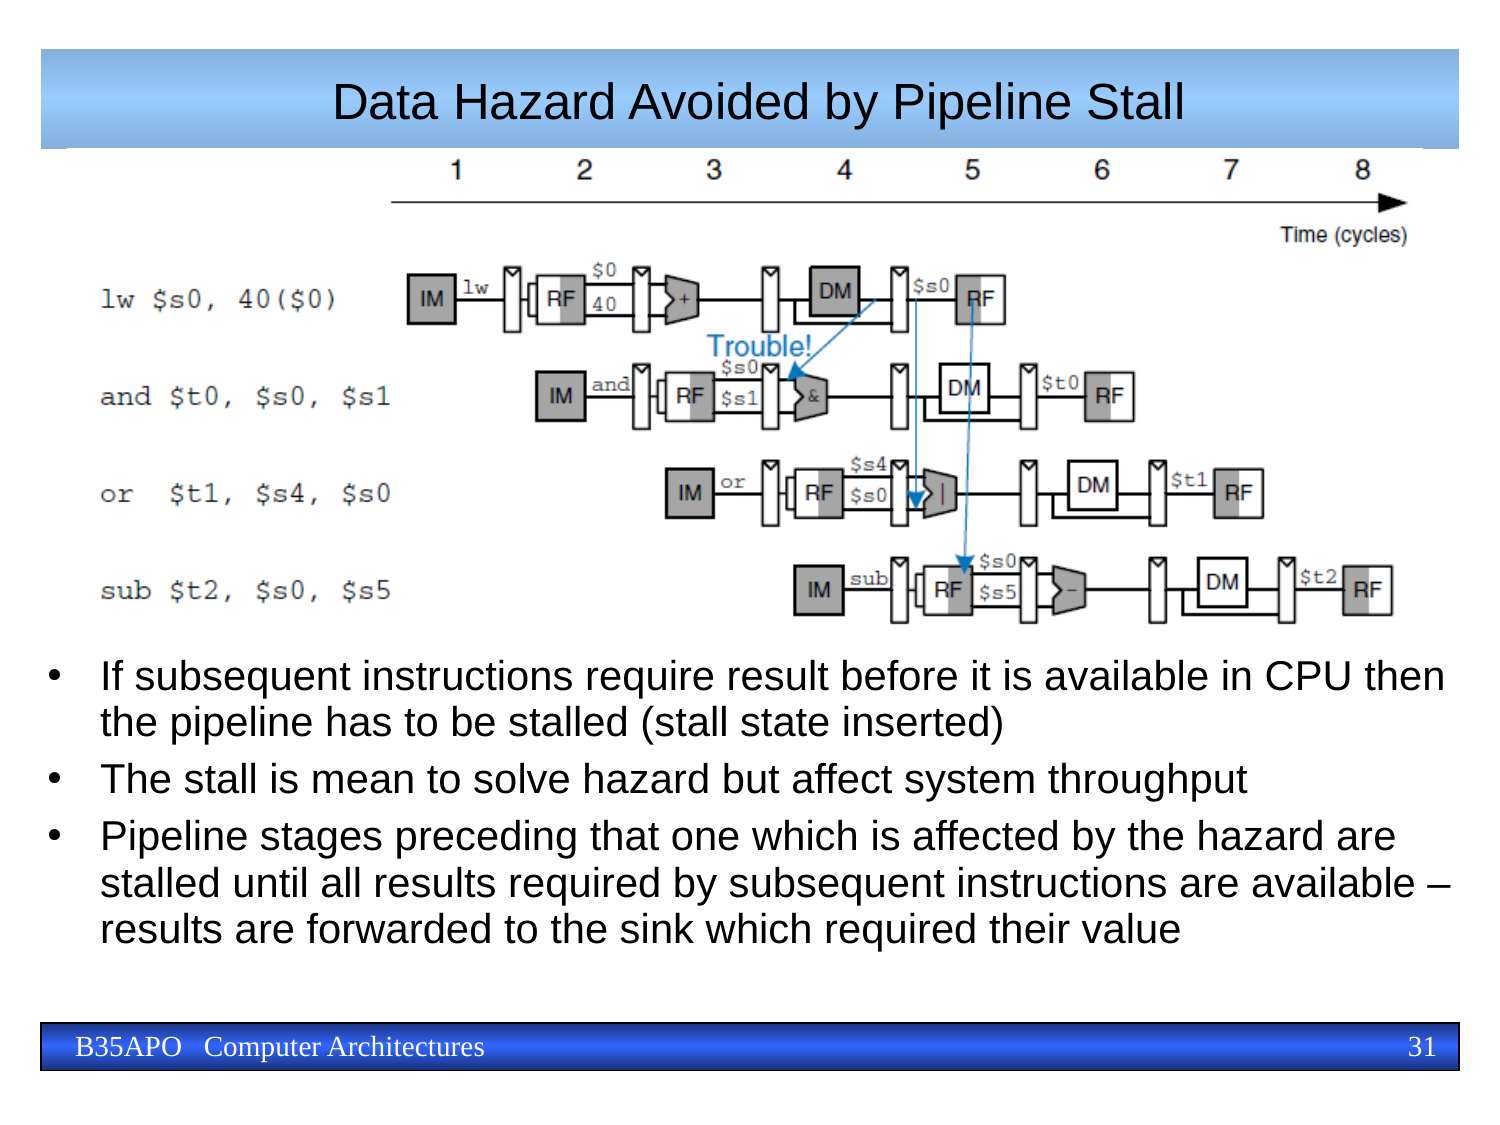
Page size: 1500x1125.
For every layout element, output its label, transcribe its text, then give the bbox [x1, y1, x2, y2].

title Data Hazard Avoided by Pipeline Stall [41, 49, 1459, 149]
picture [66, 148, 1424, 643]
list If subsequent instructions require result before it is available in CPU then the pipeline has to be stalled (stall state inserted) The stall is mean to solve hazard but affect system throughput Pipeline stages preceding that one which is affected by the hazard are stalled until all results required by subsequent instructions are available – results are forwarded to the sink which required their value [14, 645, 1500, 997]
